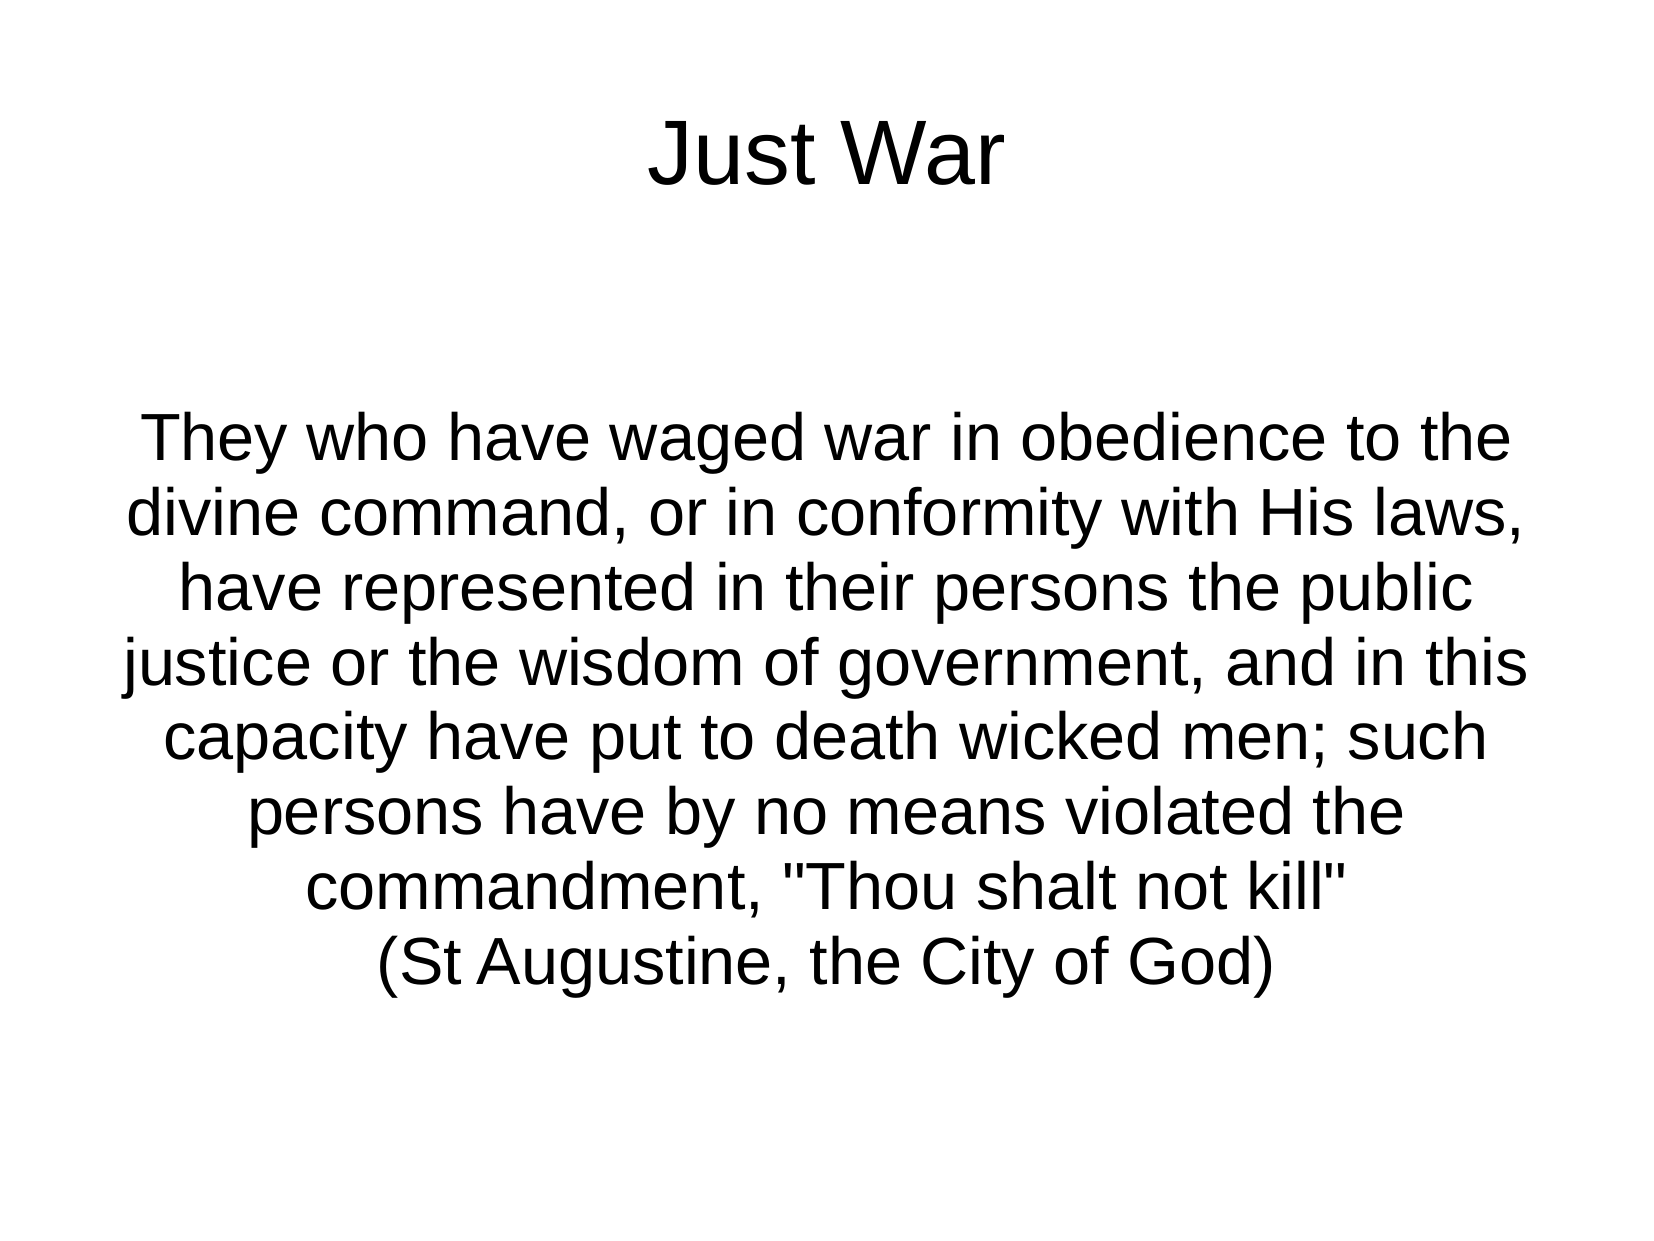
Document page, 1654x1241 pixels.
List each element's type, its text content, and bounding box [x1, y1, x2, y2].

title Just War [82, 56, 1571, 250]
subtitle They who have waged war in obedience to the divine command, or in conformity with His laws, have represented in their persons the public justice or the wisdom of government, and in this capacity have put to death wicked men; such persons have by no means violated the commandment, "Thou shalt not kill" (St Augustine, the City of God) [82, 297, 1571, 1102]
